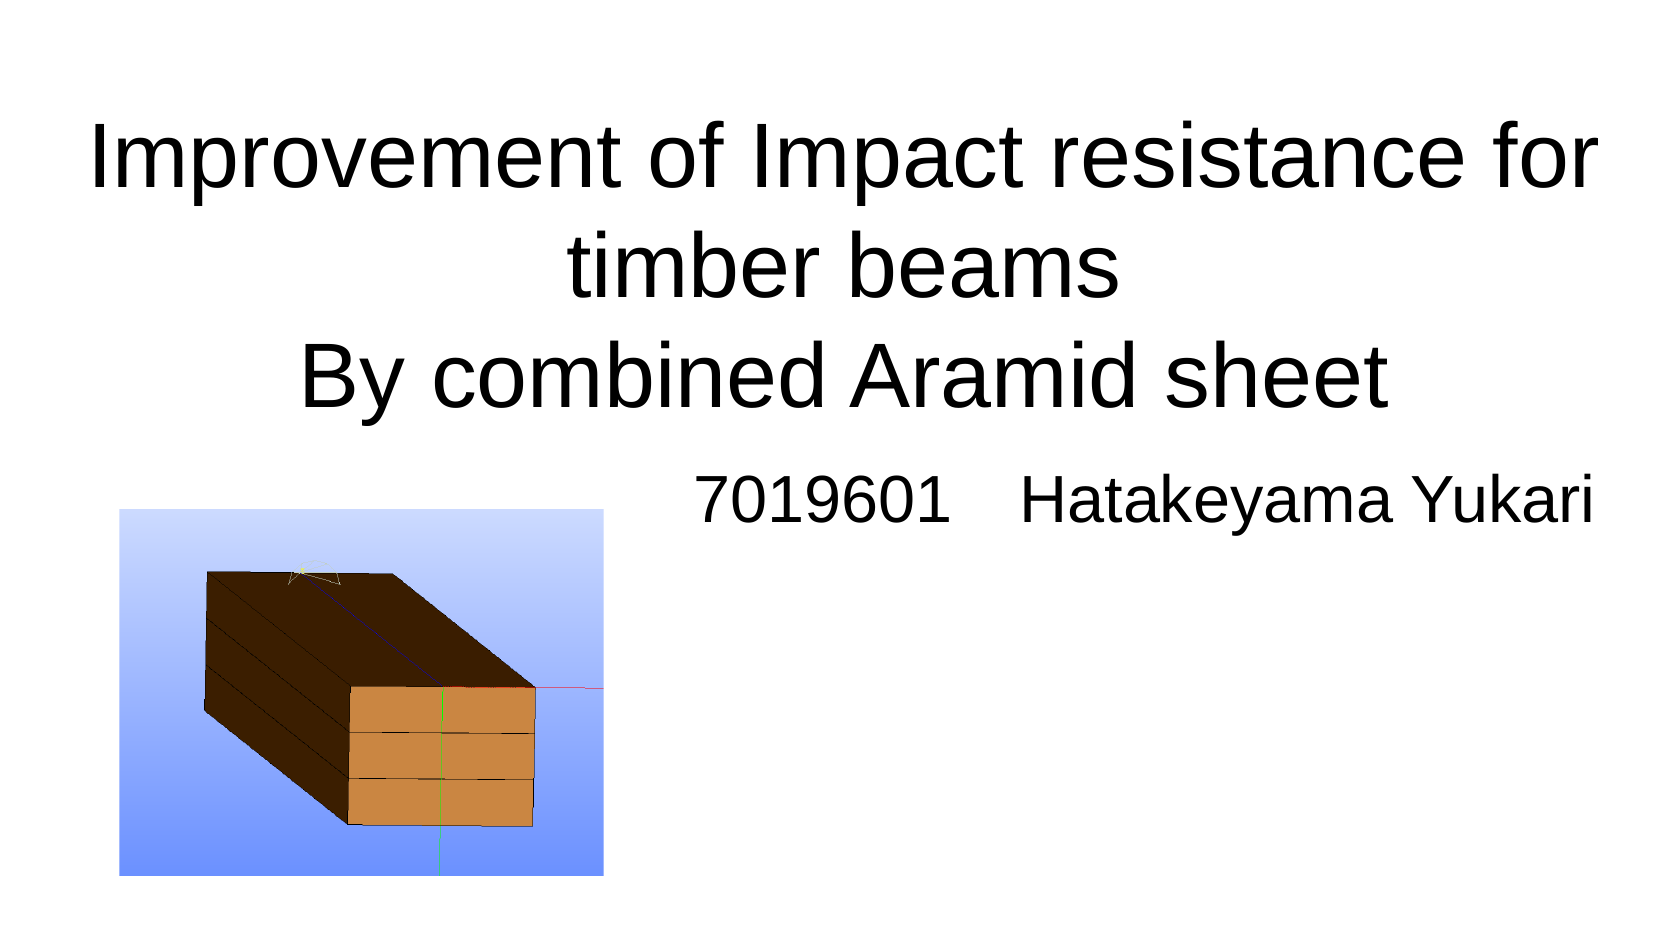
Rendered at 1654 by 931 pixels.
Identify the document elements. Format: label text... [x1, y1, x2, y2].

title Improvement of Impact resistance for timber beams By combined Aramid sheet [82, 25, 1607, 497]
picture [119, 509, 604, 876]
subtitle 7019601 Hatakeyama Yukari [518, 447, 1654, 545]
